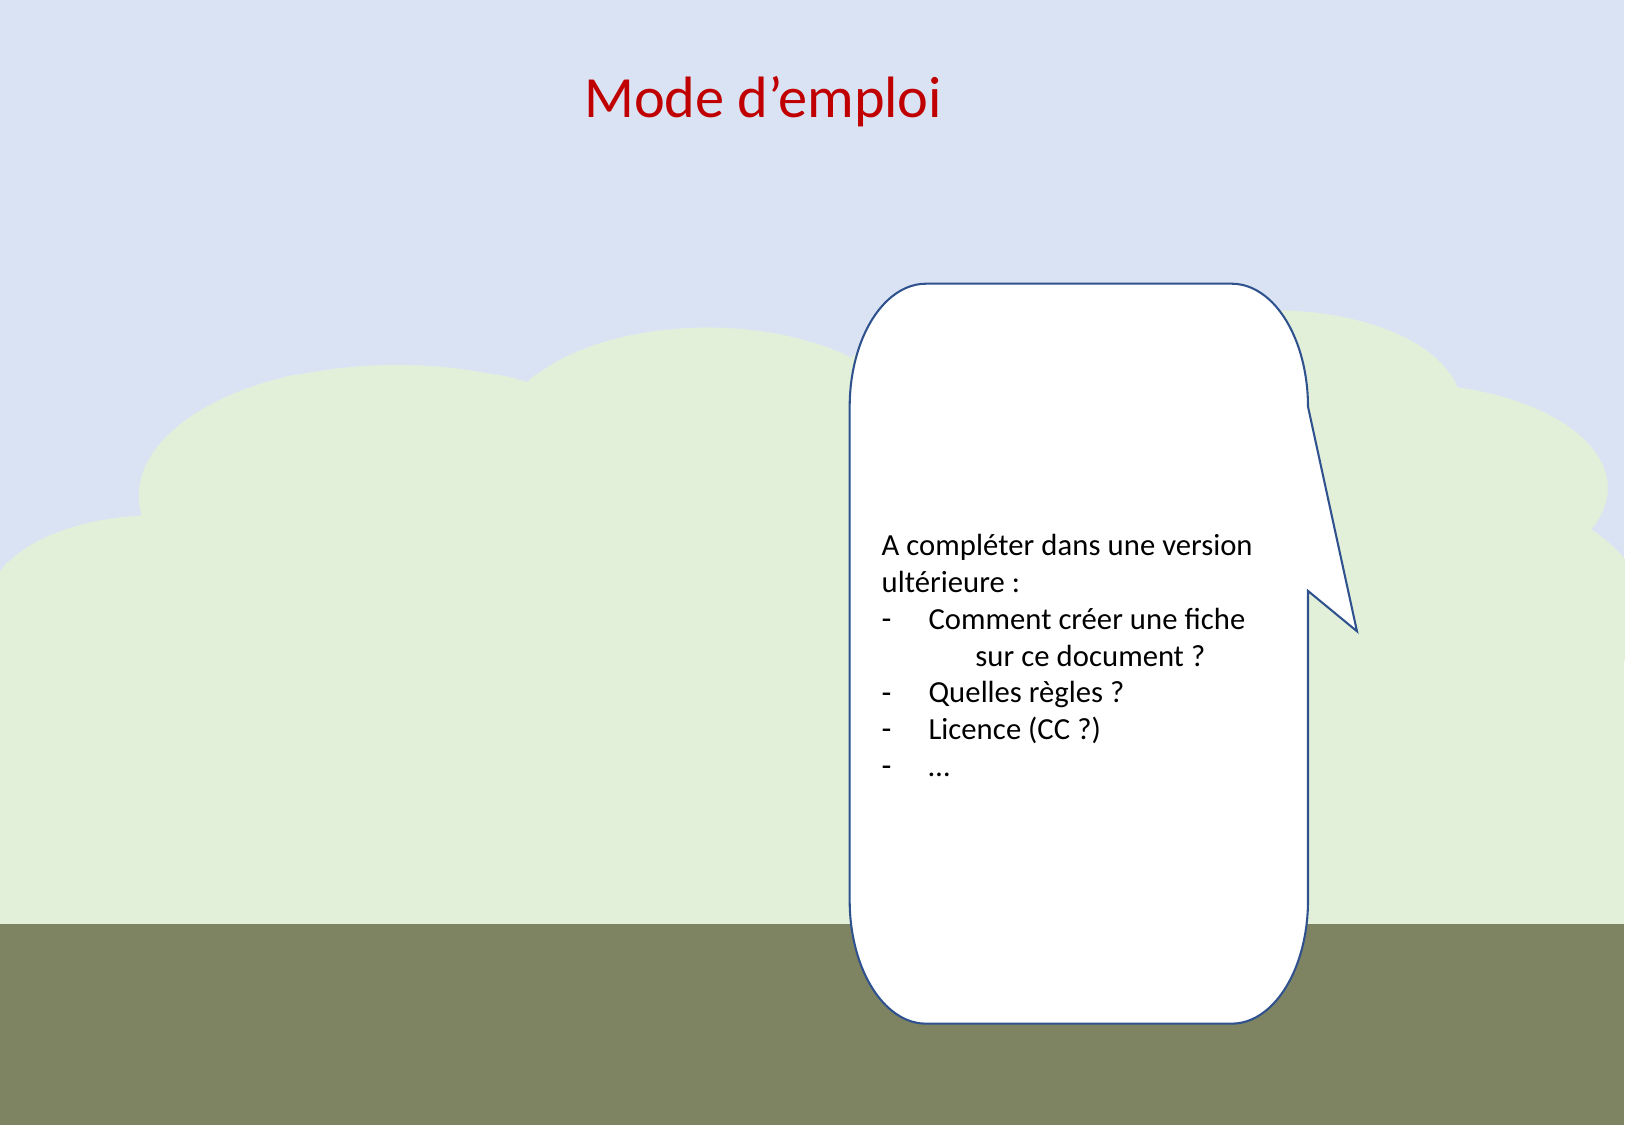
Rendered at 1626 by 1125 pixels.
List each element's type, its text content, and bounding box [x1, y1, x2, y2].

text_box Mode d’emploi [370, 51, 1156, 138]
picture [0, 0, 1625, 1125]
text_box A compléter dans une version ultérieure : Comment créer une fiche sur ce document ? Quelles règles ? Licence (CC ?) … [849, 283, 1357, 1024]
